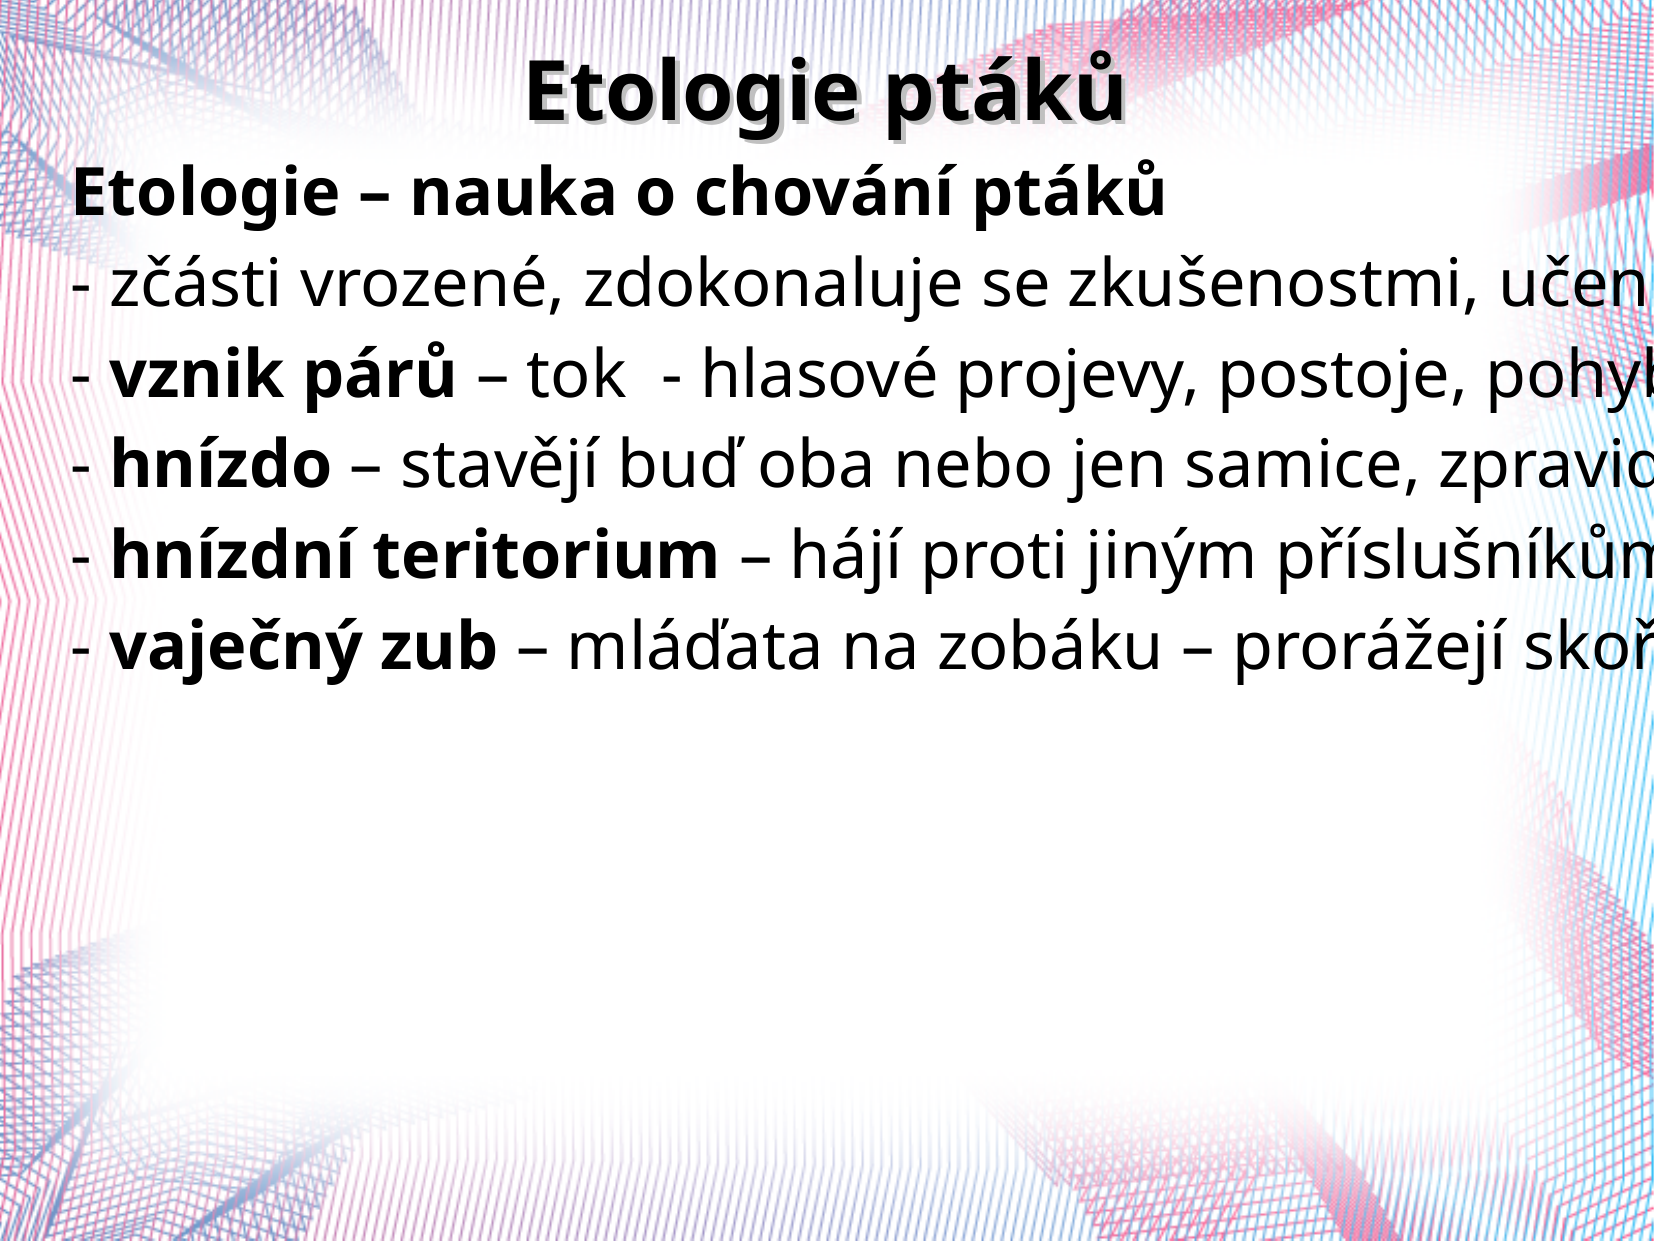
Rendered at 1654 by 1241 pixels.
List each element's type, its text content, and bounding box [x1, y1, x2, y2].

text_box Etologie – nauka o chování ptáků - zčásti vrozené, zdokonaluje se zkušenostmi, učením - vznik párů – tok - hlasové projevy, postoje, pohyby těla - hnízdo – stavějí buď oba nebo jen samice, zpravidla na jedno hnízdění - hnízdní teritorium – hájí proti jiným příslušníkům vlastního druhu (zpěv samce) - vaječný zub – mláďata na zobáku – prorážejí skořápku, po vylíhnutí zaniká [55, 136, 1567, 1175]
text_box Etologie ptáků [11, 23, 1640, 155]
